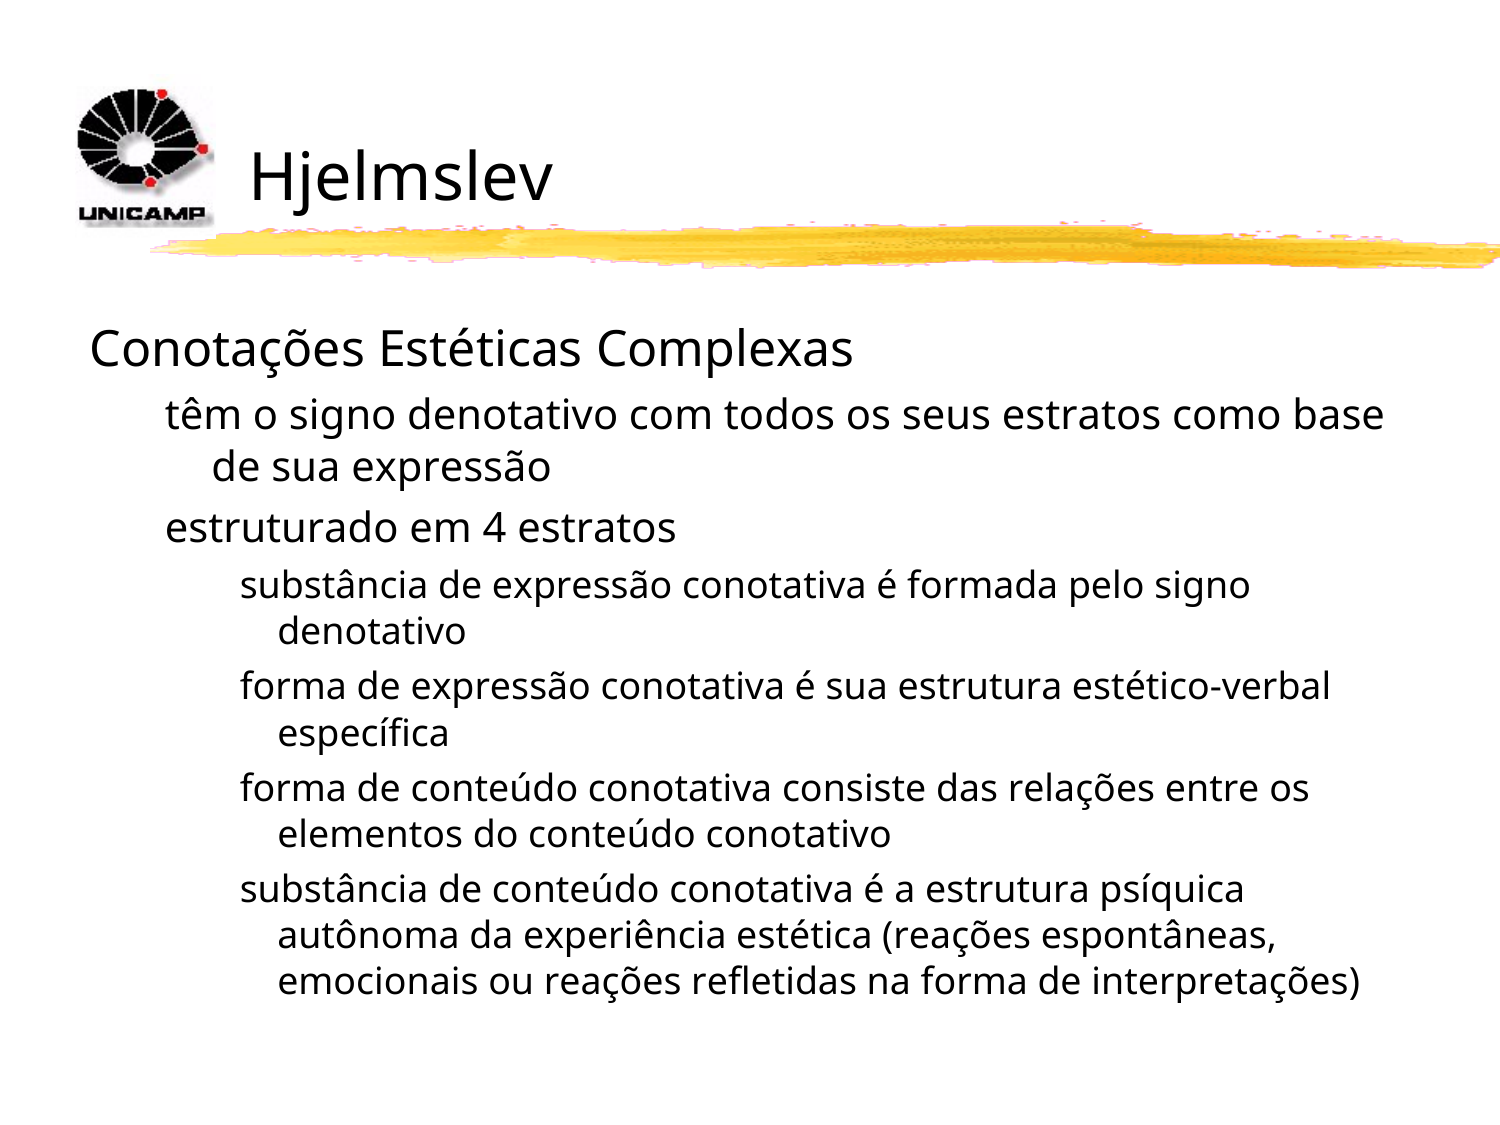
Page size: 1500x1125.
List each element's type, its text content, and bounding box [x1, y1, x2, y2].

title Hjelmslev [233, 37, 1434, 225]
picture [75, 74, 1500, 279]
list Conotações Estéticas Complexas têm o signo denotativo com todos os seus estratos como base de sua expressão estruturado em 4 estratos substância de expressão conotativa é formada pelo signo denotativo forma de expressão conotativa é sua estrutura estético-verbal específica forma de conteúdo conotativa consiste das relações entre os elementos do conteúdo conotativo substância de conteúdo conotativa é a estrutura psíquica autônoma da experiência estética (reações espontâneas, emocionais ou reações refletidas na forma de interpretações) [74, 309, 1417, 994]
